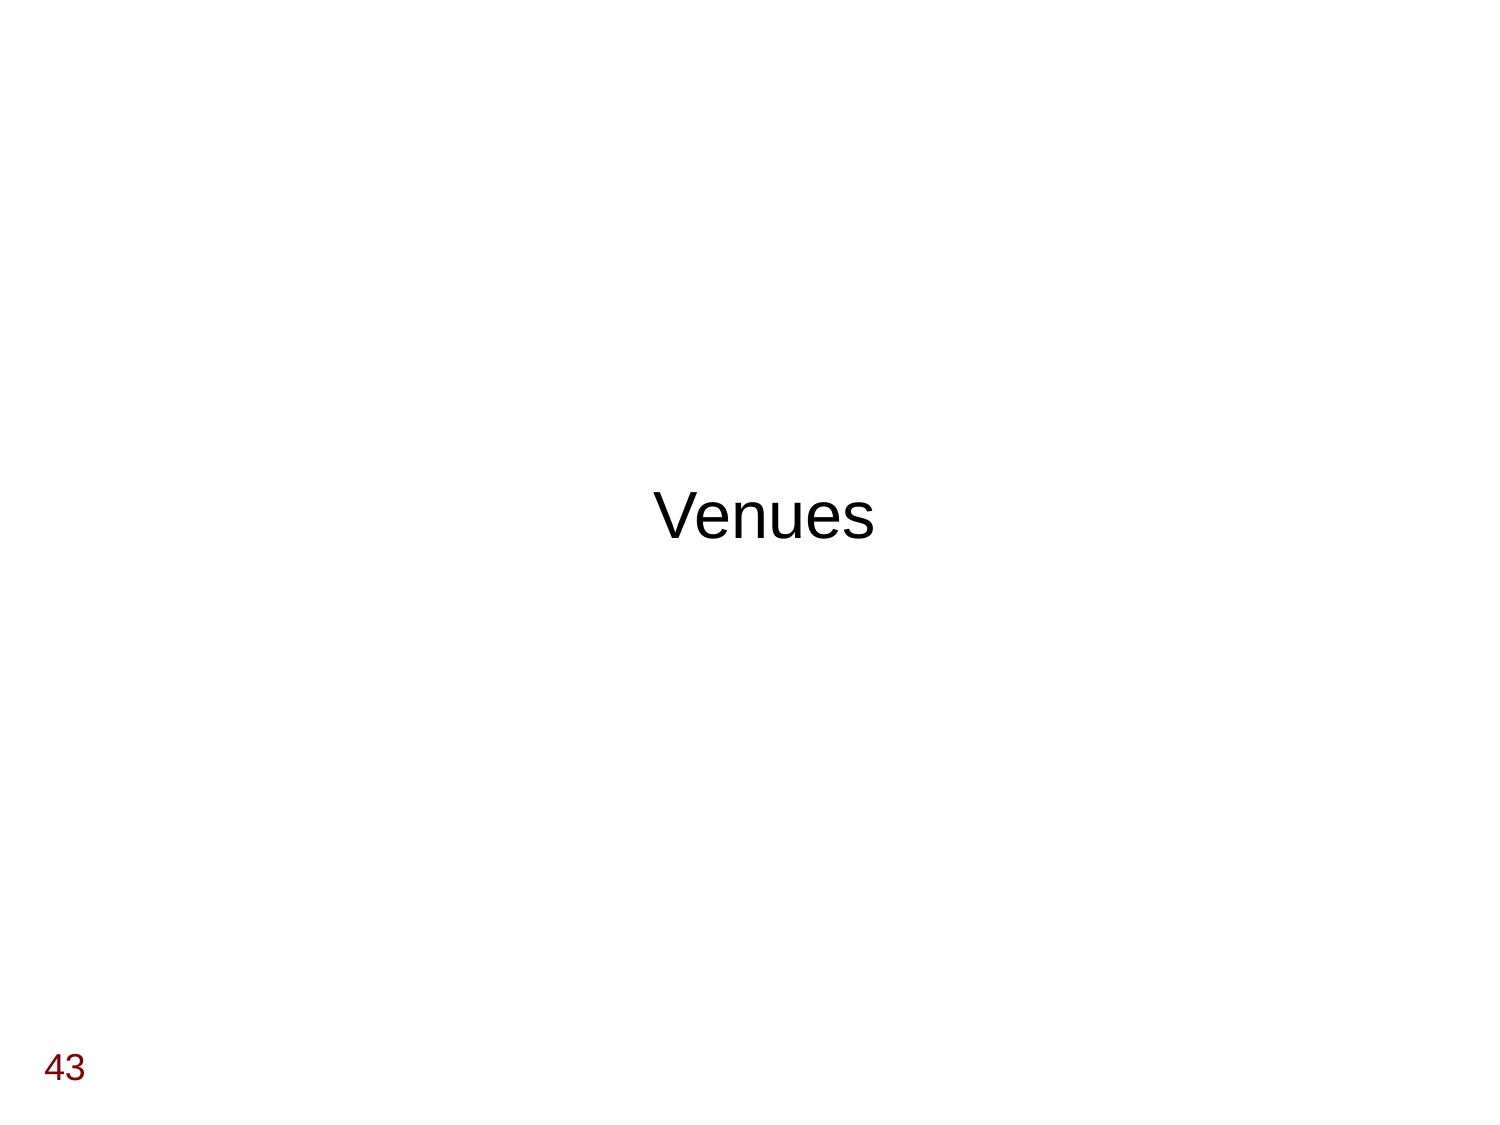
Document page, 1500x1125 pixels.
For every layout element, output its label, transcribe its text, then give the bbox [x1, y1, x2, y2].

subtitle Venues [70, 27, 1459, 1004]
